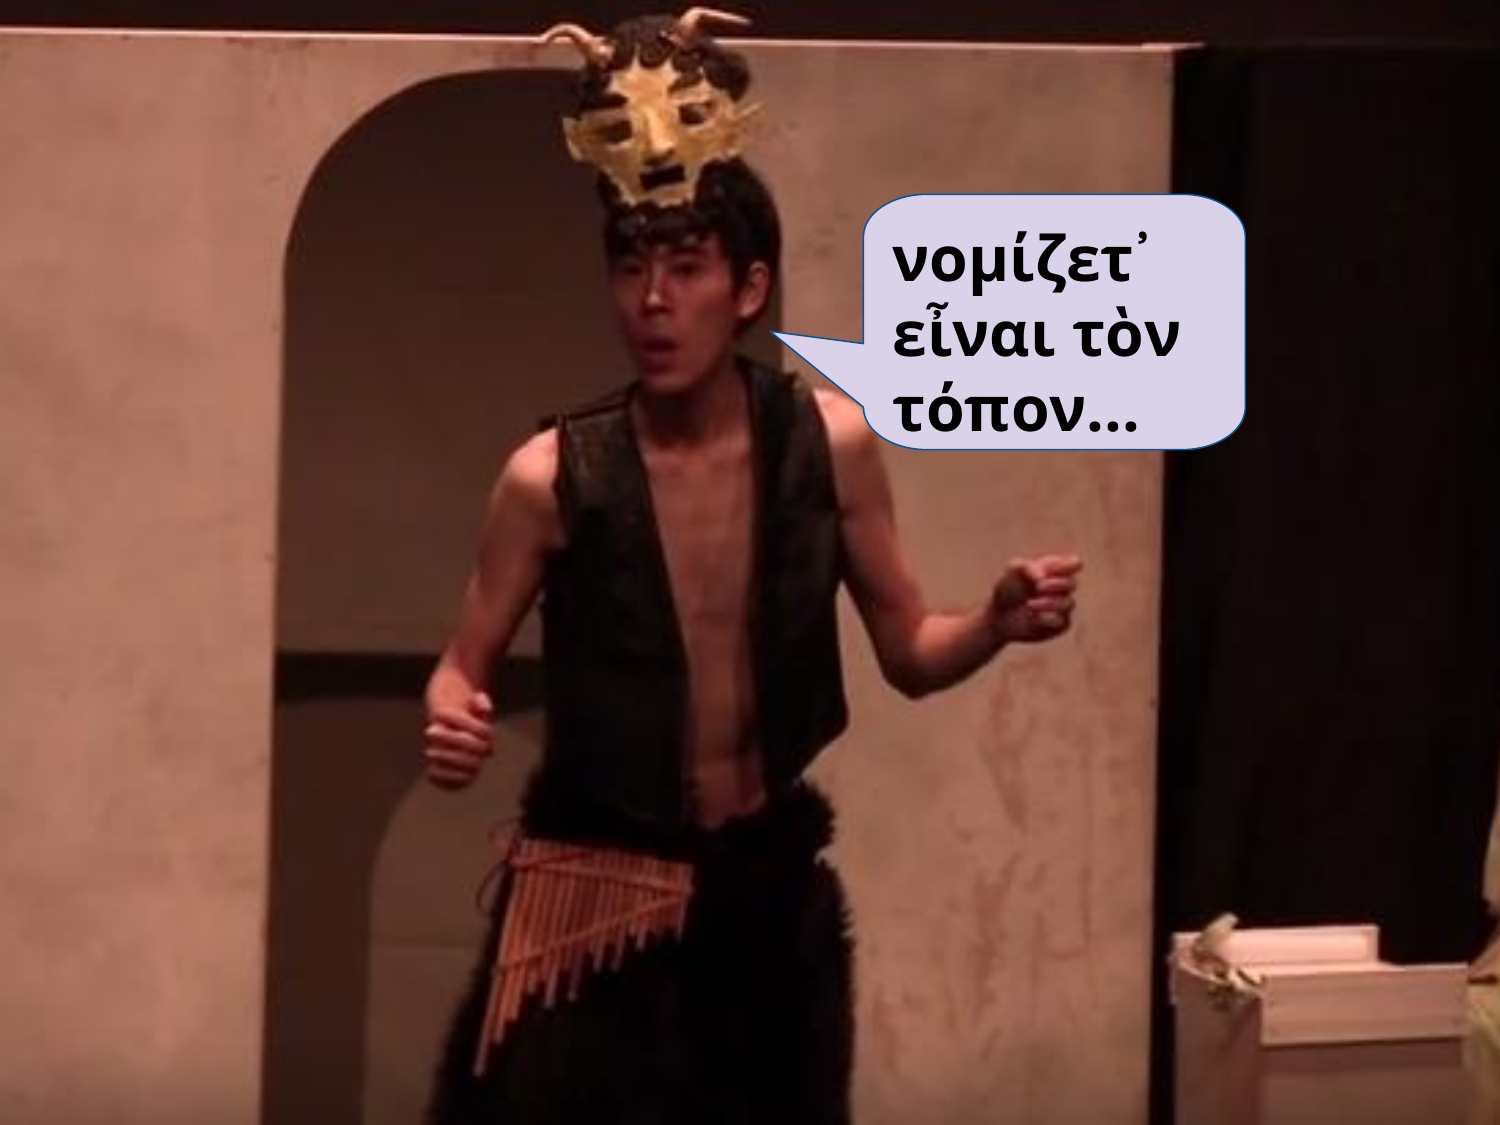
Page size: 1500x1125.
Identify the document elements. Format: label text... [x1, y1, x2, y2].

picture [0, 0, 1500, 1125]
text_box νομίζετ᾽ εἶναι τὸν τόπον... [770, 194, 1246, 450]
